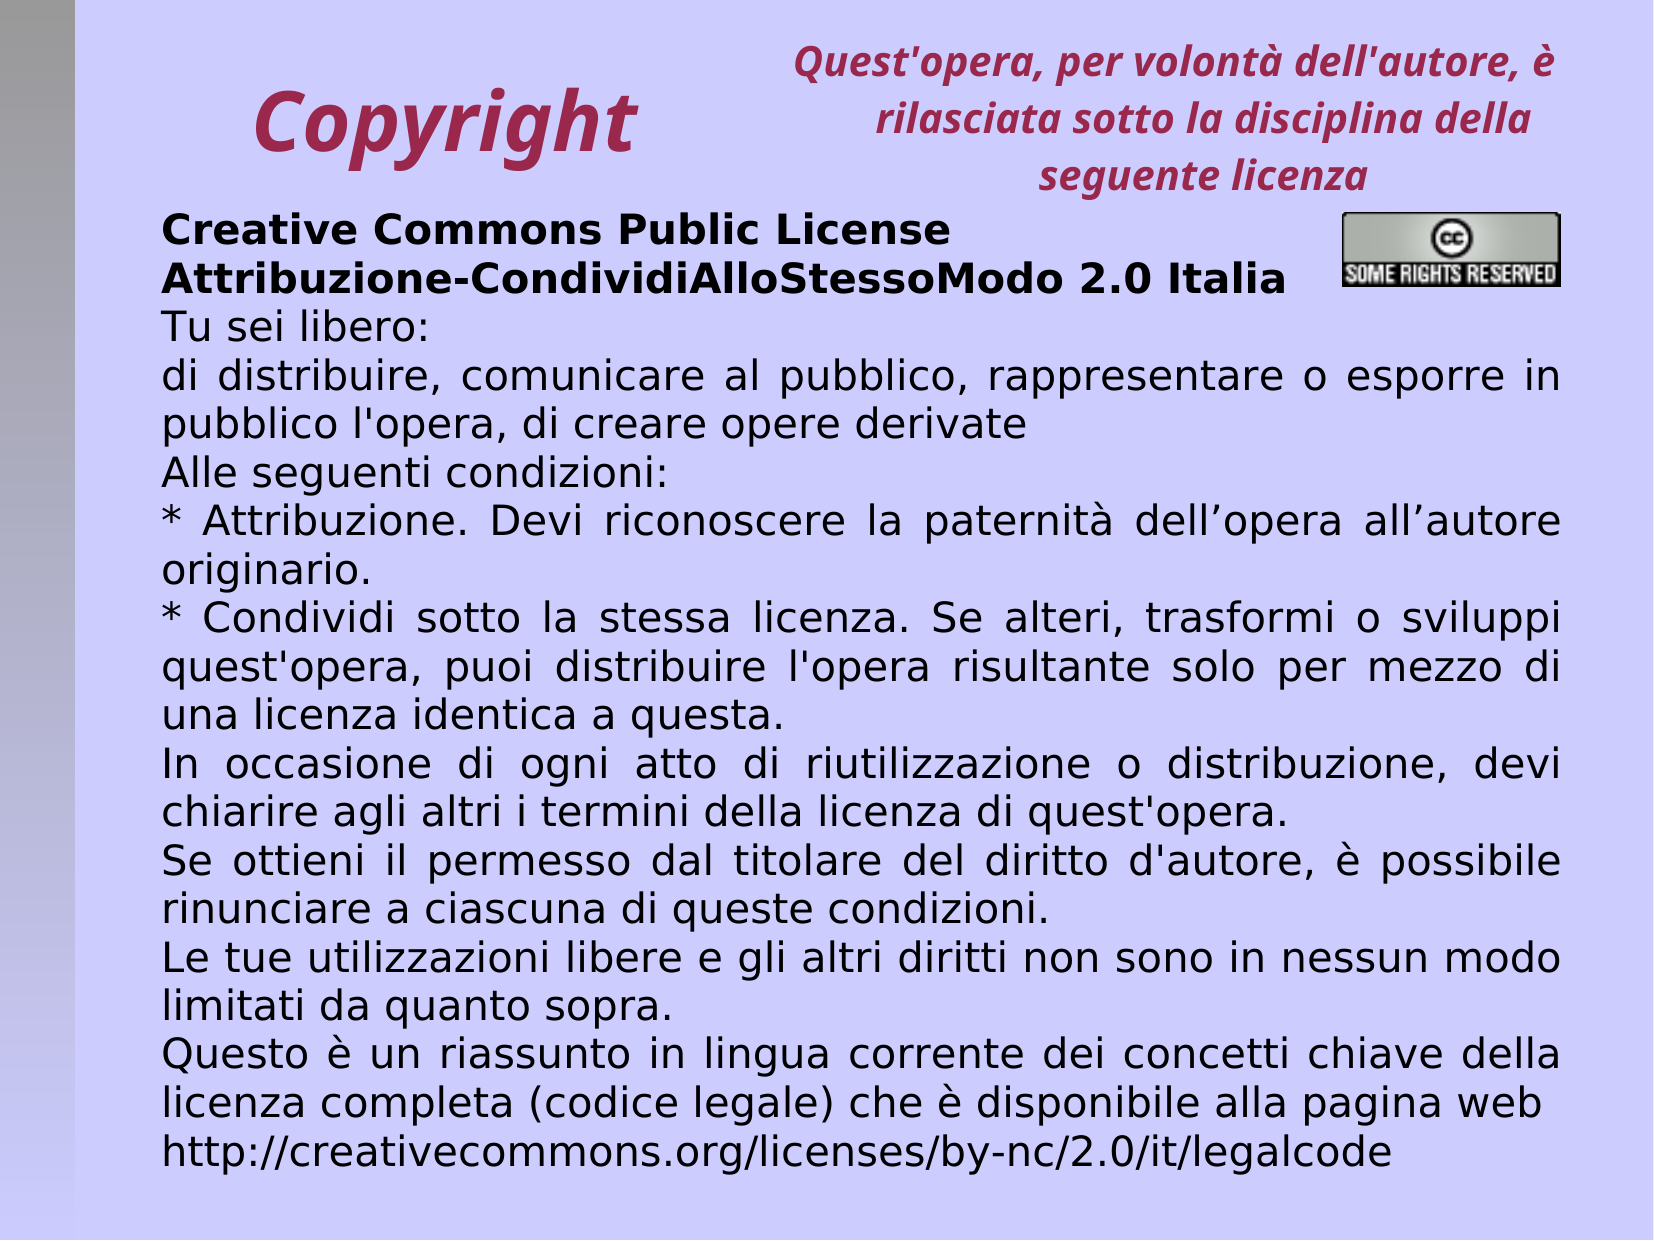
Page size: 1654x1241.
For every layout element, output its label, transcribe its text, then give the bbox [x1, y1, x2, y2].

title Quest'opera, per volontà dell'autore, è rilasciata sotto la disciplina della seguente licenza [788, 44, 1561, 190]
title Copyright [121, 49, 768, 190]
text_box Creative Commons Public License Attribuzione-CondividiAlloStessoModo 2.0 Italia Tu sei libero: di distribuire, comunicare al pubblico, rappresentare o esporre in pubblico l'opera, di creare opere derivate Alle seguenti condizioni: * Attribuzione. Devi riconoscere la paternità dell’opera all’autore originario. * Condividi sotto la stessa licenza. Se alteri, trasformi o sviluppi quest'opera, puoi distribuire l'opera risultante solo per mezzo di una licenza identica a questa. In occasione di ogni atto di riutilizzazione o distribuzione, devi chiarire agli altri i termini della licenza di quest'opera. Se ottieni il permesso dal titolare del diritto d'autore, è possibile rinunciare a ciascuna di queste condizioni. Le tue utilizzazioni libere e gli altri diritti non sono in nessun modo limitati da quanto sopra. Questo è un riassunto in lingua corrente dei concetti chiave della licenza completa (codice legale) che è disponibile alla pagina web http://creativecommons.org/licenses/by-nc/2.0/it/legalcode [160, 206, 1563, 1225]
picture [1342, 212, 1561, 287]
